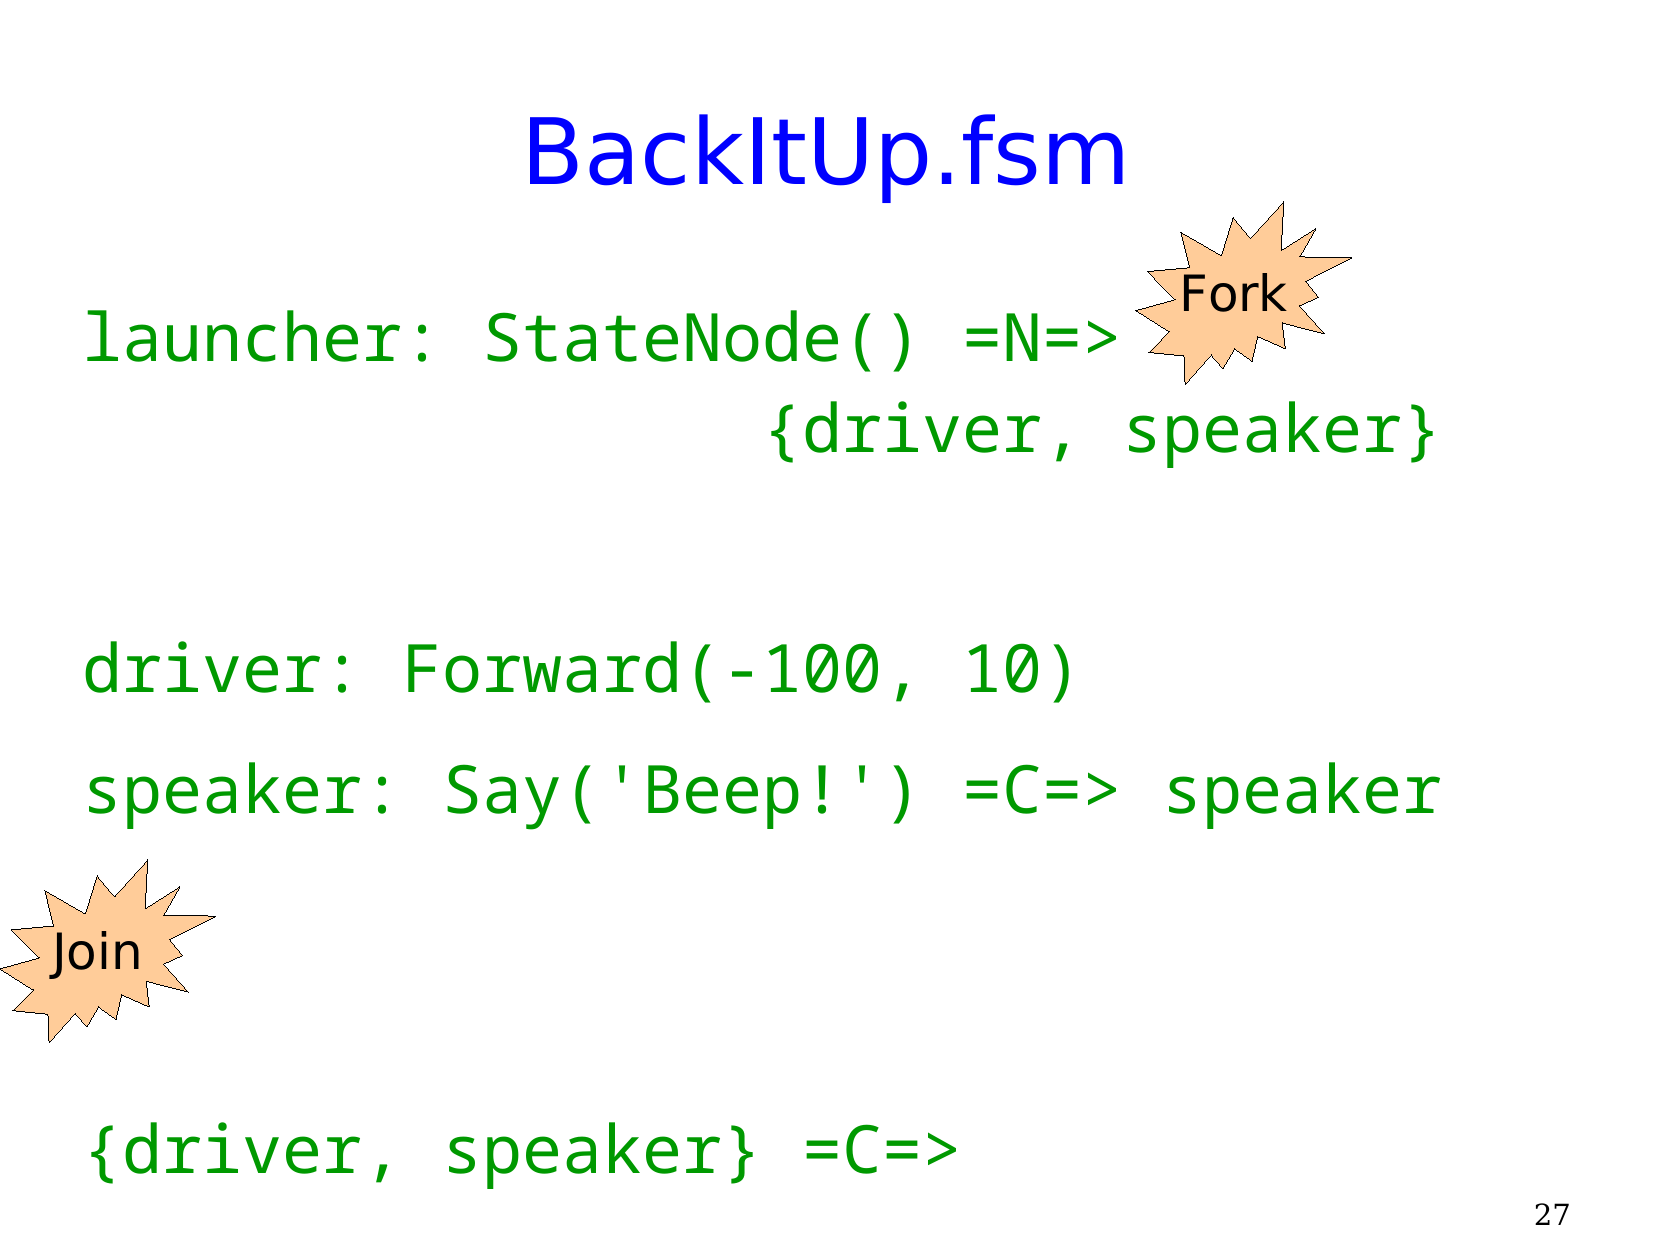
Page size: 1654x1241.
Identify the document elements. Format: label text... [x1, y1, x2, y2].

list launcher: StateNode() =N=> {driver, speaker} driver: Forward(-100, 10) speaker: Say('Beep!') =C=> speaker {driver, speaker} =C=> finisher: Say('Safety First!') [82, 290, 1571, 1197]
text_box Fork [1135, 201, 1352, 385]
title BackItUp.fsm [82, 49, 1571, 257]
text_box Join [0, 859, 216, 1043]
